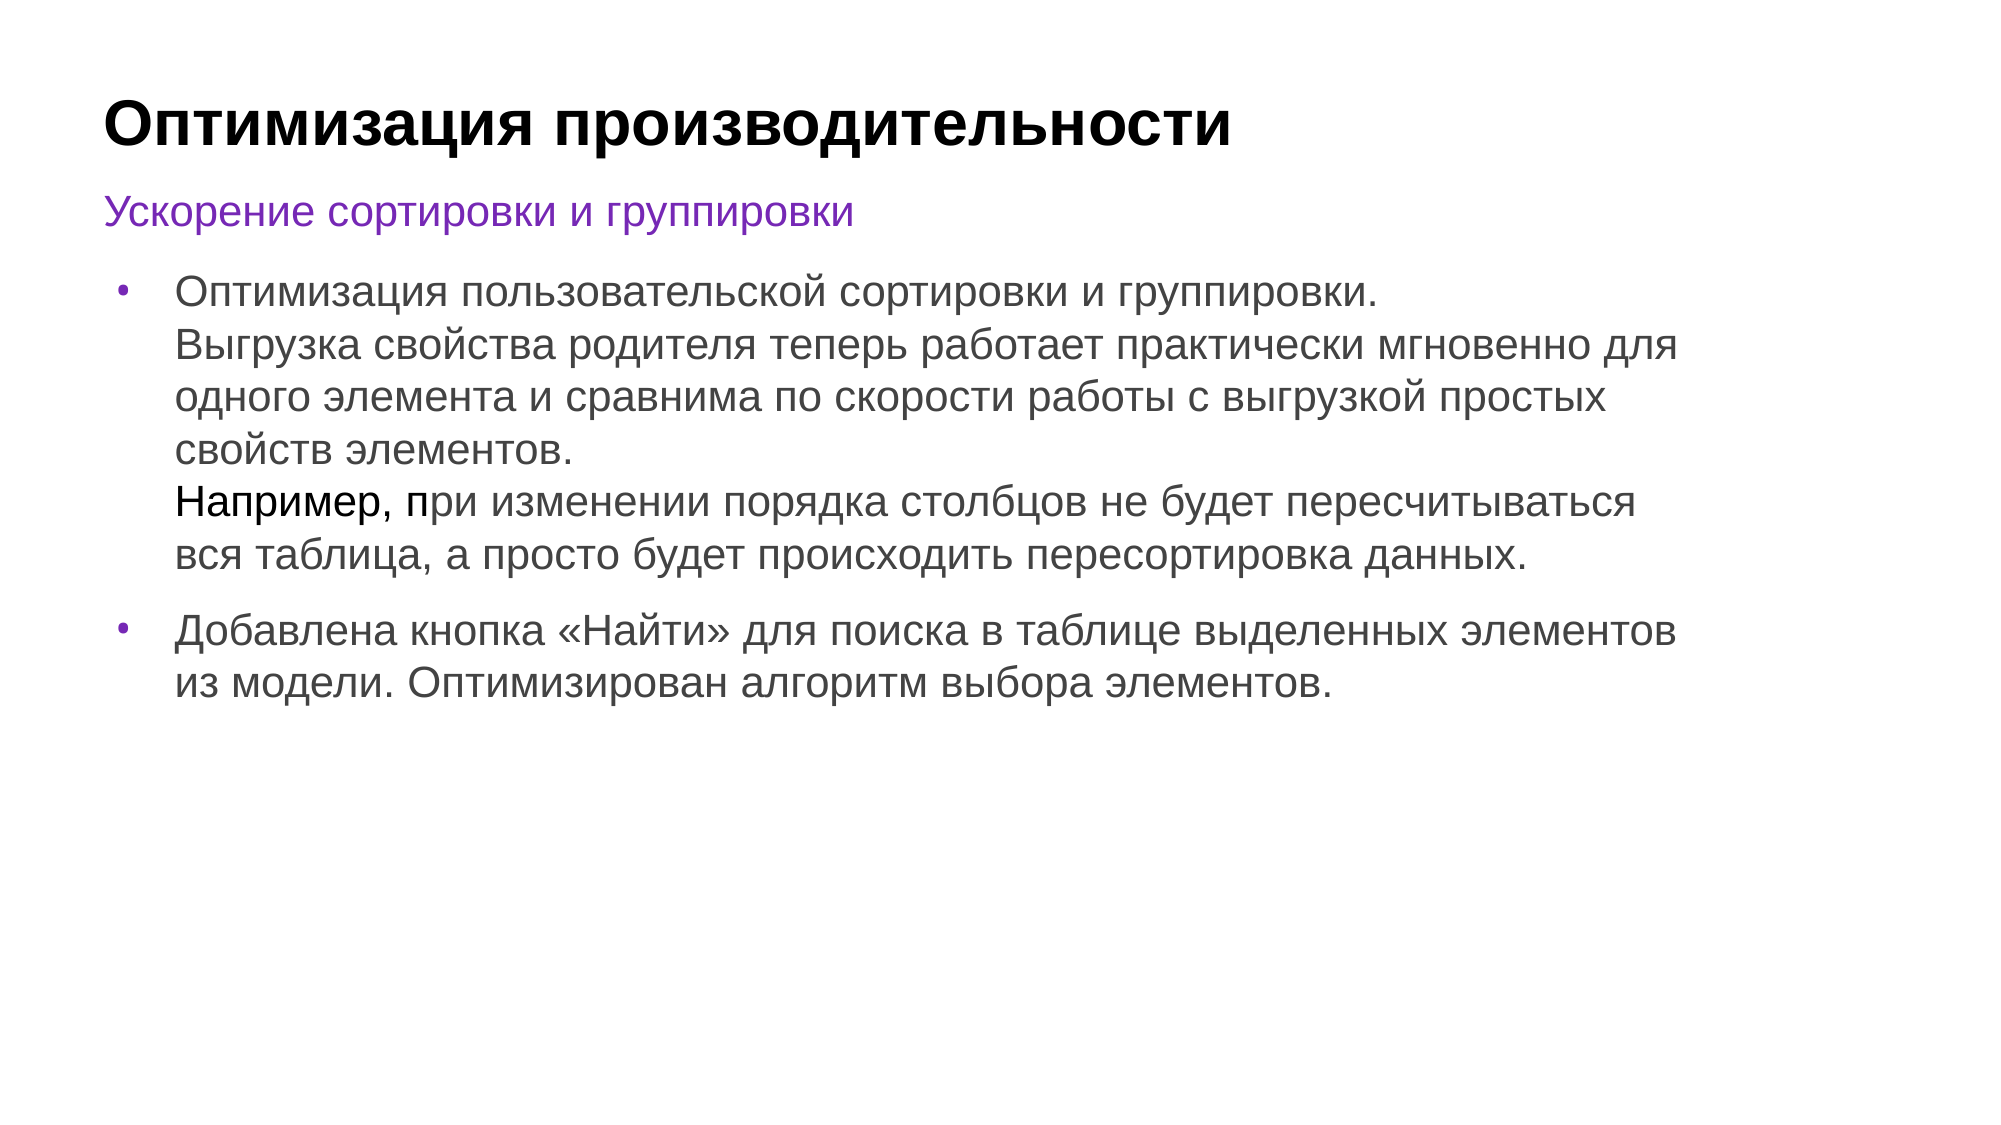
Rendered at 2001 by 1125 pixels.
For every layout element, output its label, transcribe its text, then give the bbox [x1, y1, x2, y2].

text_box Ускорение сортировки и группировки [88, 170, 1912, 240]
text_box Оптимизация пользовательской сортировки и группировки. Выгрузка свойства родителя теперь работает практически мгновенно для одного элемента и сравнима по скорости работы с выгрузкой простых свойств элементов. Например, при изменении порядка столбцов не будет пересчитываться вся таблица, а просто будет происходить пересортировка данных. Добавлена кнопка «Найти» для поиска в таблице выделенных элементов из модели. Оптимизирован алгоритм выбора элементов. [81, 253, 1704, 1125]
text_box Оптимизация производительности [88, 73, 1912, 170]
